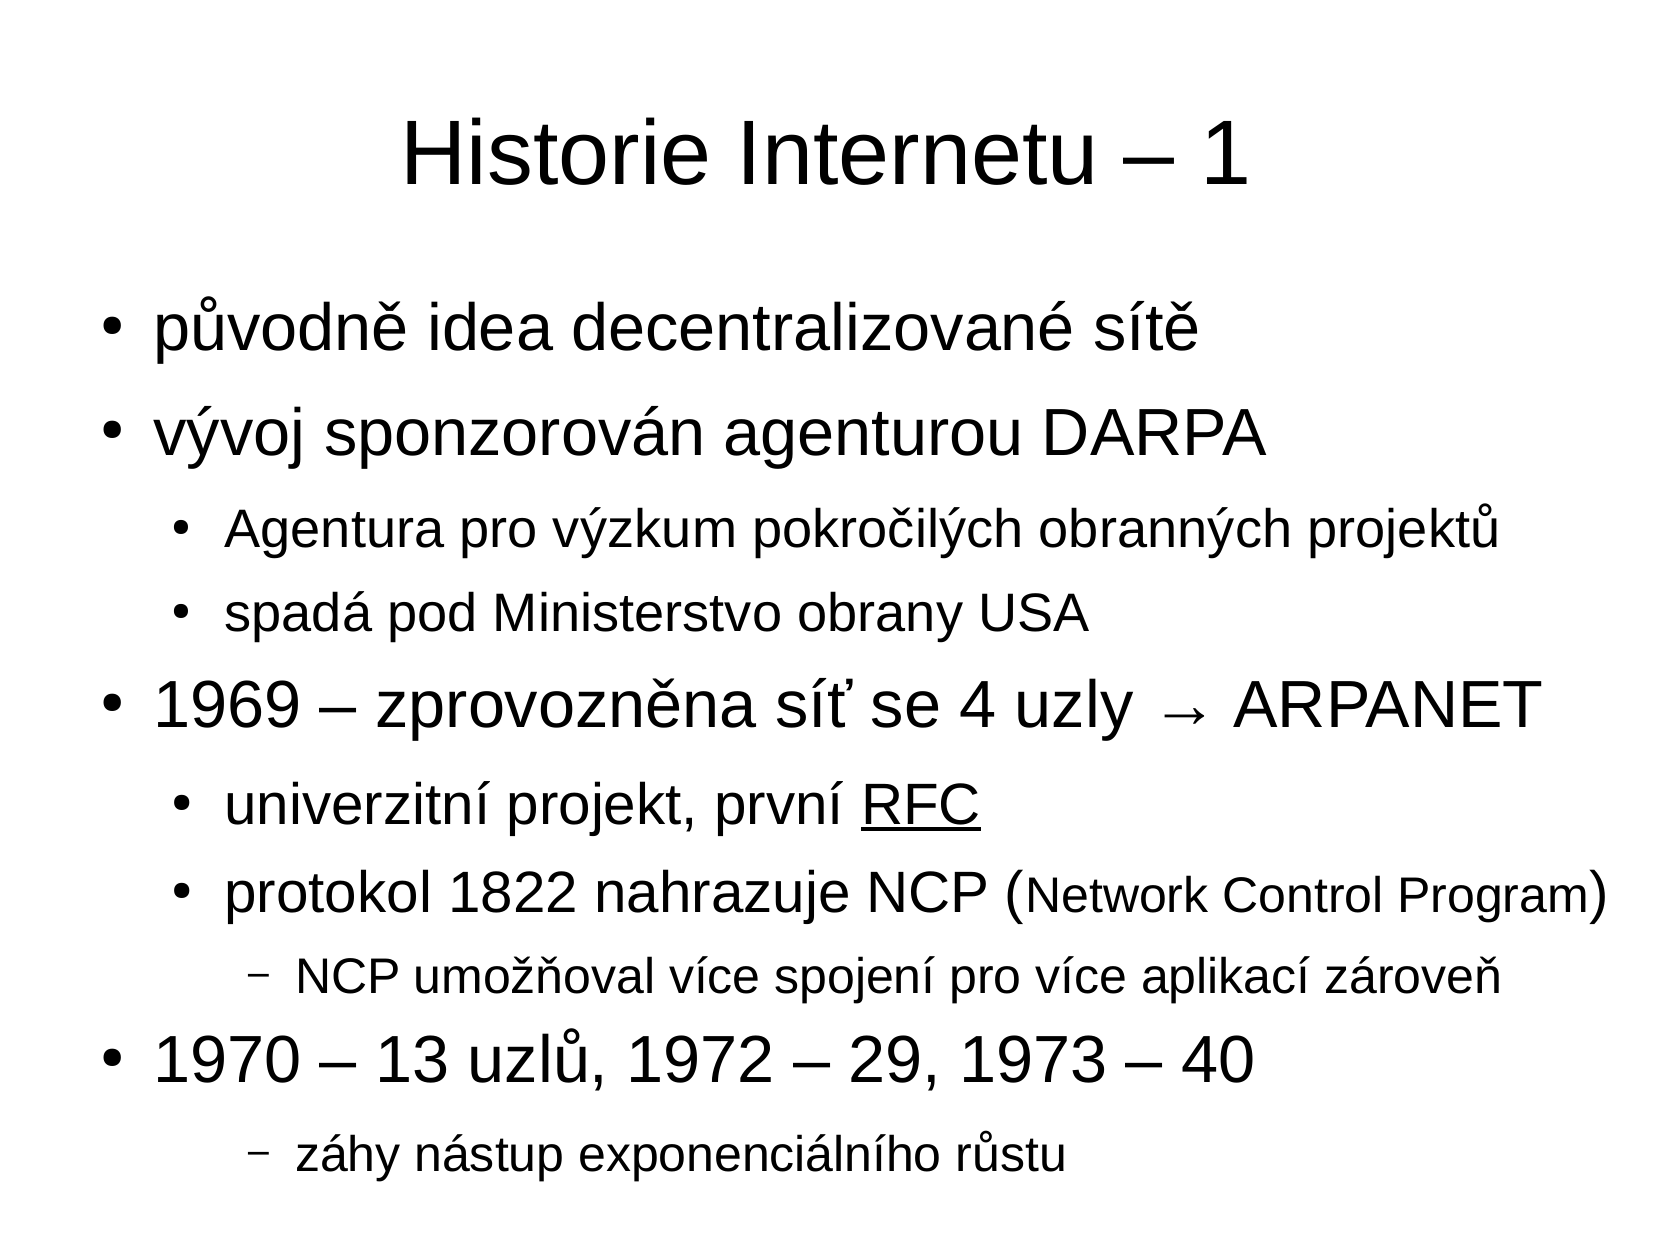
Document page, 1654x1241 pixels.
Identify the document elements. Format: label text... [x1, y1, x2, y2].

title Historie Internetu – 1 [82, 56, 1571, 250]
list původně idea decentralizované sítě vývoj sponzorován agenturou DARPA Agentura pro výzkum pokročilých obranných projektů spadá pod Ministerstvo obrany USA 1969 – zprovozněna síť se 4 uzly → ARPANET univerzitní projekt, první RFC protokol 1822 nahrazuje NCP (Network Control Program) NCP umožňoval více spojení pro více aplikací zároveň 1970 – 13 uzlů, 1972 – 29, 1973 – 40 záhy nástup exponenciálního růstu [82, 290, 1625, 1183]
